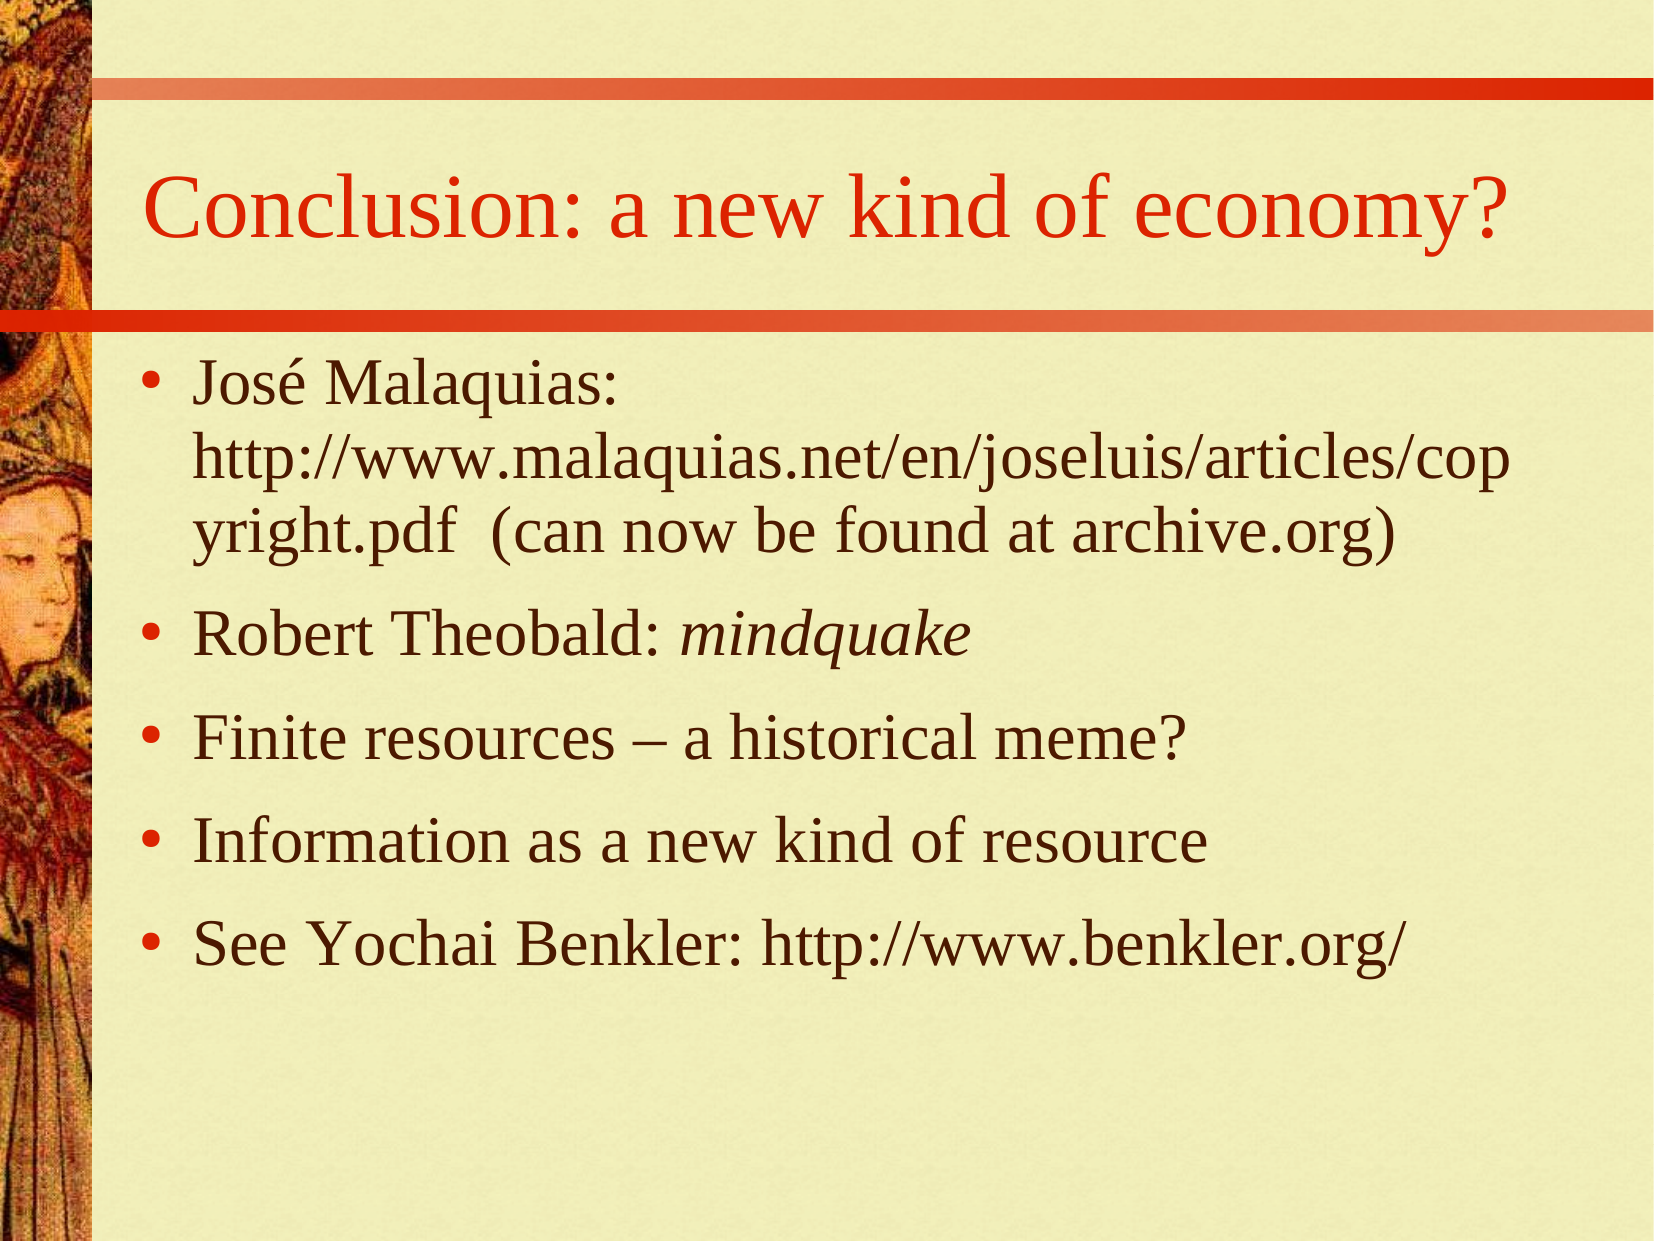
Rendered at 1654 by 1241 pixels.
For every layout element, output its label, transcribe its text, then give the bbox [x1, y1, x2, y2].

list José Malaquias: http://www.malaquias.net/en/joseluis/articles/copyright.pdf (can now be found at archive.org) Robert Theobald: mindquake Finite resources – a historical meme? Information as a new kind of resource See Yochai Benkler: http://www.benkler.org/ [121, 344, 1534, 1112]
title Conclusion: a new kind of economy? [121, 102, 1534, 311]
picture [0, 332, 1654, 1241]
picture [0, 0, 1654, 310]
